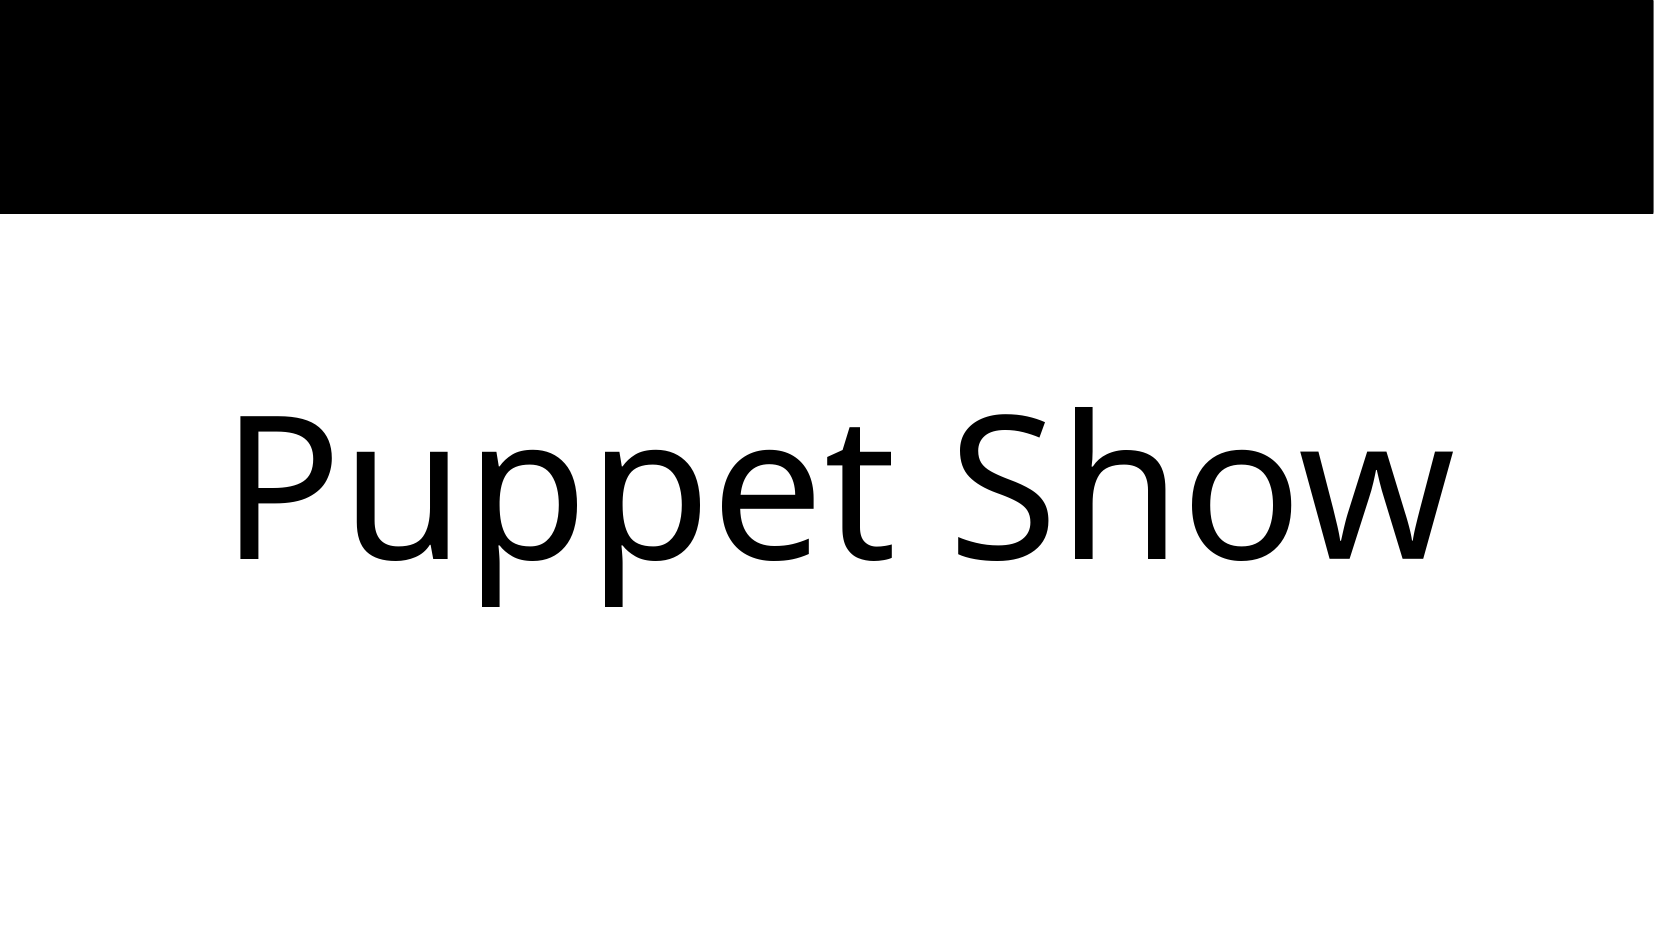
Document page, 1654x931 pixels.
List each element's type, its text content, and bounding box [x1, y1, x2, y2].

text_box [0, 0, 1654, 213]
list Puppet Show [35, 244, 1642, 869]
